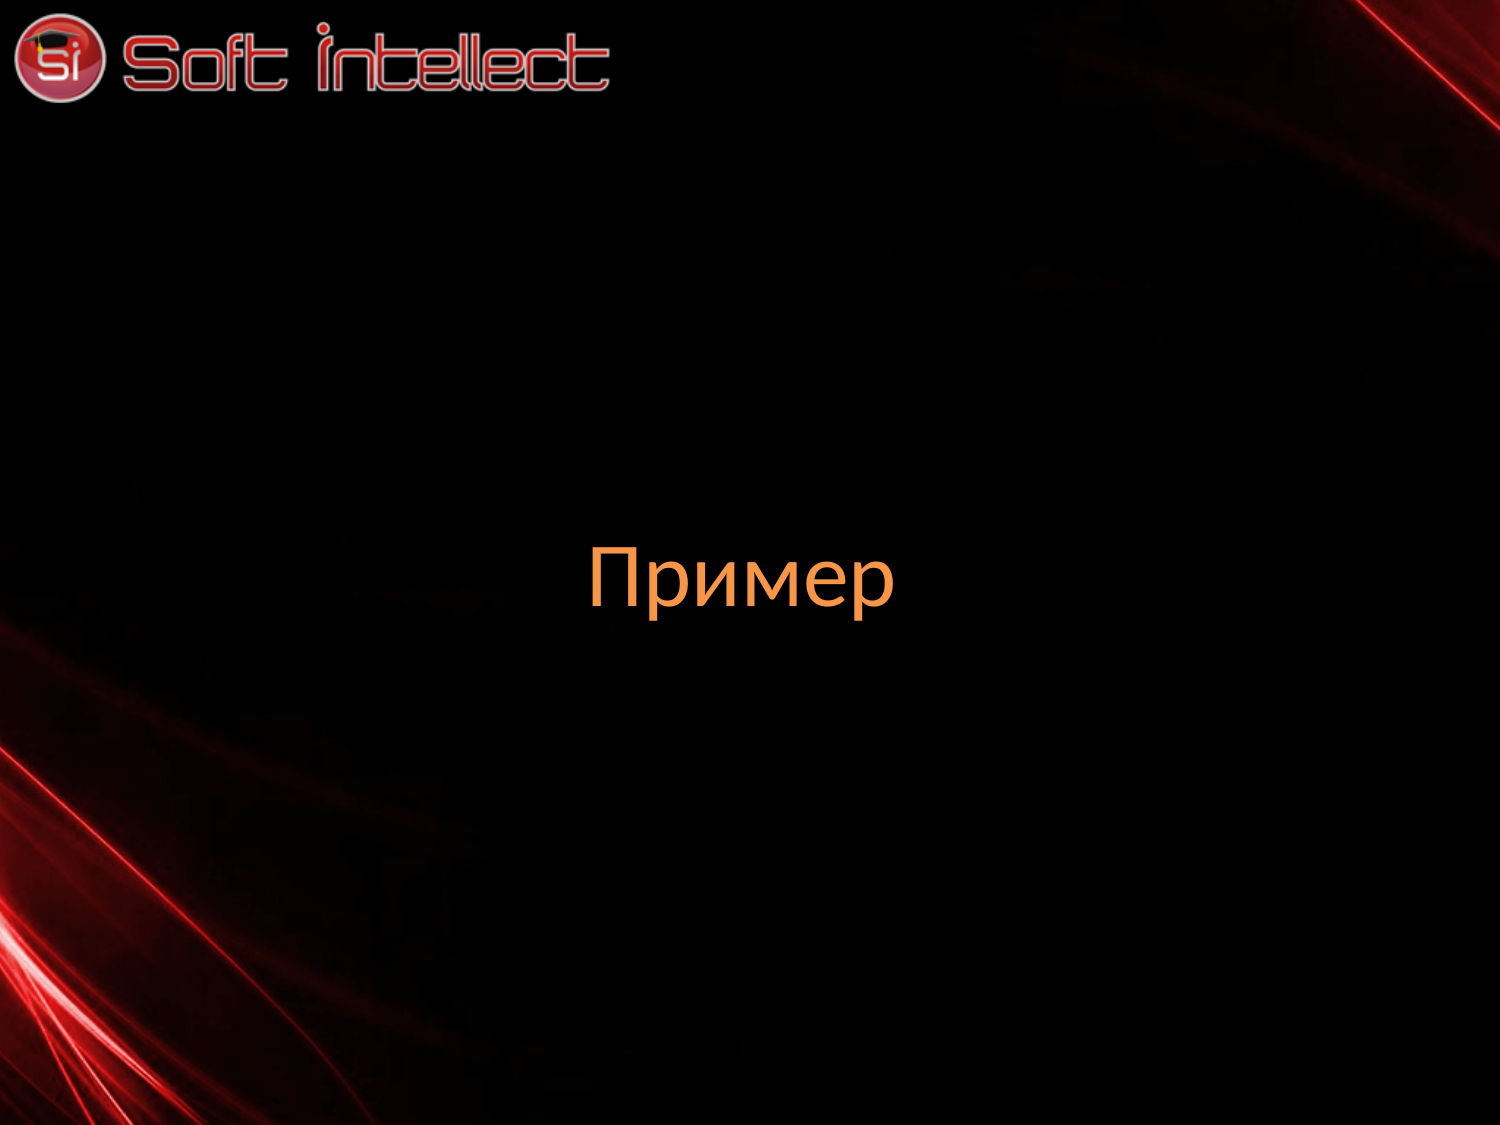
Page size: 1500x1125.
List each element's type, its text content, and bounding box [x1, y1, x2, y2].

picture [0, 0, 1500, 1125]
text_box Пример [105, 449, 1380, 690]
